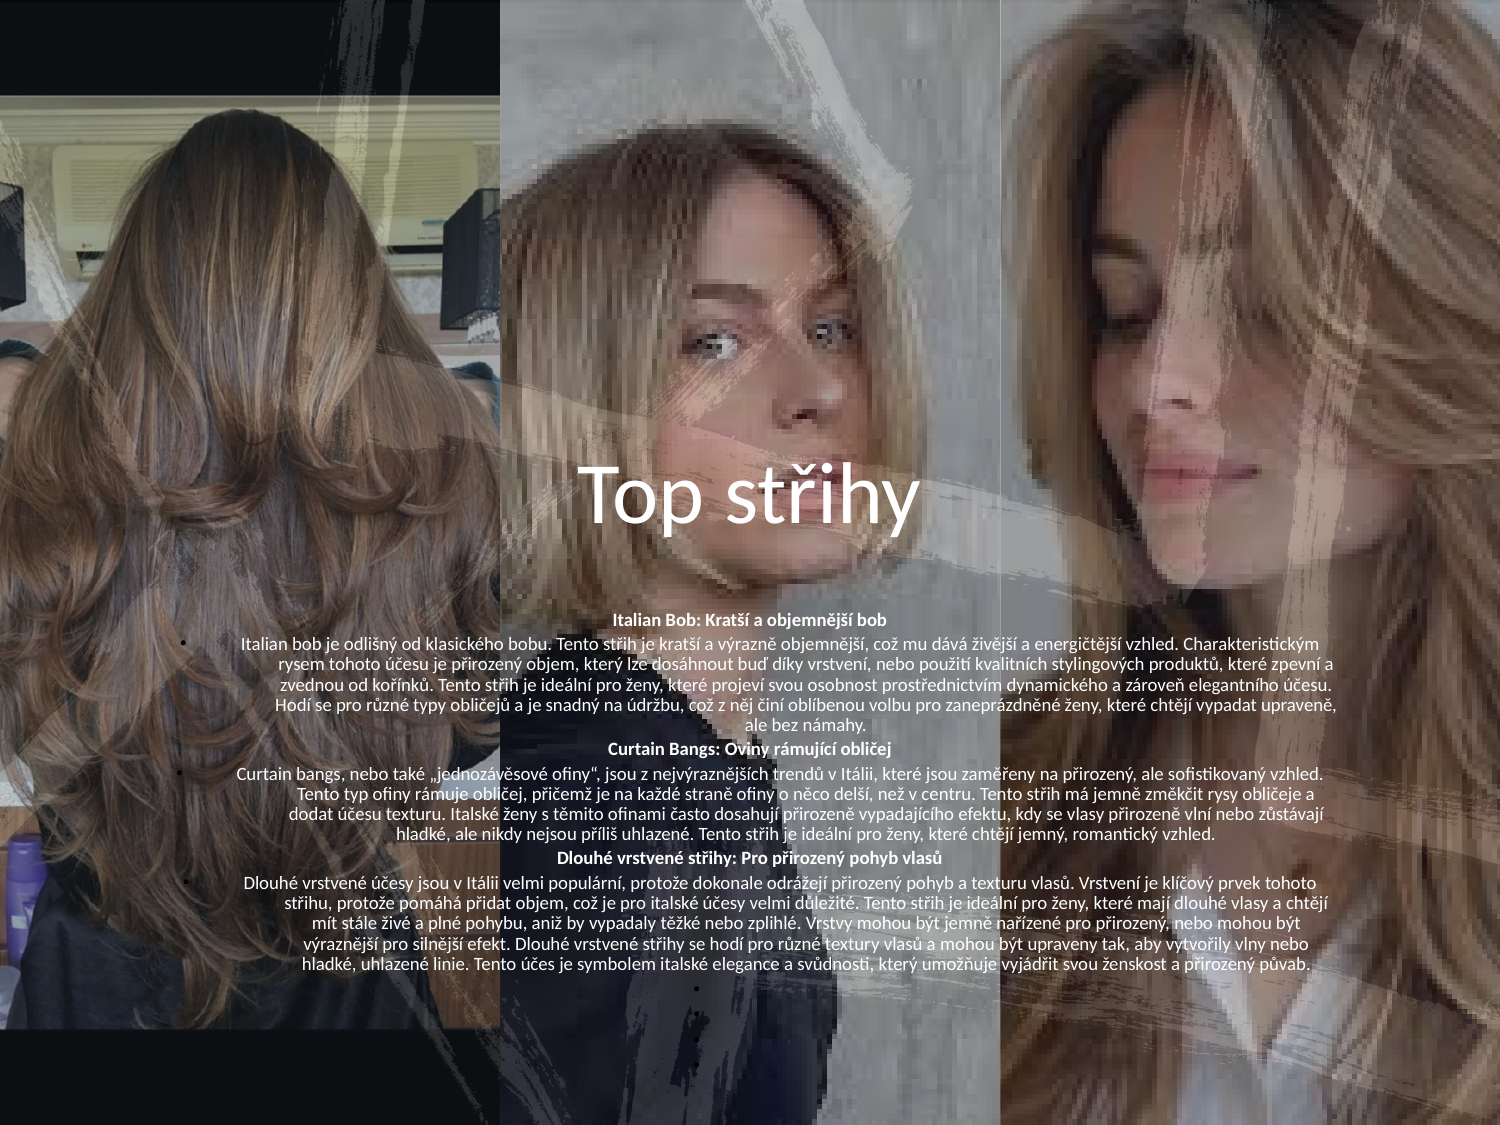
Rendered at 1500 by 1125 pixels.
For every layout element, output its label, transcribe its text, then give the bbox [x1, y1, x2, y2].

list Italian Bob: Kratší a objemnější bob Italian bob je odlišný od klasického bobu. Tento střih je kratší a výrazně objemnější, což mu dává živější a energičtější vzhled. Charakteristickým rysem tohoto účesu je přirozený objem, který lze dosáhnout buď díky vrstvení, nebo použití kvalitních stylingových produktů, které zpevní a zvednou od kořínků. Tento střih je ideální pro ženy, které projeví svou osobnost prostřednictvím dynamického a zároveň elegantního účesu. Hodí se pro různé typy obličejů a je snadný na údržbu, což z něj činí oblíbenou volbu pro zaneprázdněné ženy, které chtějí vypadat upraveně, ale bez námahy. Curtain Bangs: Oviny rámující obličej Curtain bangs, nebo také „jednozávěsové ofiny“, jsou z nejvýraznějších trendů v Itálii, které jsou zaměřeny na přirozený, ale sofistikovaný vzhled. Tento typ ofiny rámuje obličej, přičemž je na každé straně ofiny o něco delší, než v centru. Tento střih má jemně změkčit rysy obličeje a dodat účesu texturu. Italské ženy s těmito ofinami často dosahují přirozeně vypadajícího efektu, kdy se vlasy přirozeně vlní nebo zůstávají hladké, ale nikdy nejsou příliš uhlazené. Tento střih je ideální pro ženy, které chtějí jemný, romantický vzhled. Dlouhé vrstvené střihy: Pro přirozený pohyb vlasů Dlouhé vrstvené účesy jsou v Itálii velmi populární, protože dokonale odrážejí přirozený pohyb a texturu vlasů. Vrstvení je klíčový prvek tohoto střihu, protože pomáhá přidat objem, což je pro italské účesy velmi důležité. Tento střih je ideální pro ženy, které mají dlouhé vlasy a chtějí mít stále živé a plné pohybu, aniž by vypadaly těžké nebo zplihlé. Vrstvy mohou být jemně nařízené pro přirozený, nebo mohou být výraznější pro silnější efekt. Dlouhé vrstvené střihy se hodí pro různé textury vlasů a mohou být upraveny tak, aby vytvořily vlny nebo hladké, uhlazené linie. Tento účes je symbolem italské elegance a svůdnosti, který umožňuje vyjádřit svou ženskost a přirozený půvab. [146, 575, 1353, 1005]
picture [0, 0, 1500, 1125]
title Top střihy [146, 90, 1353, 549]
